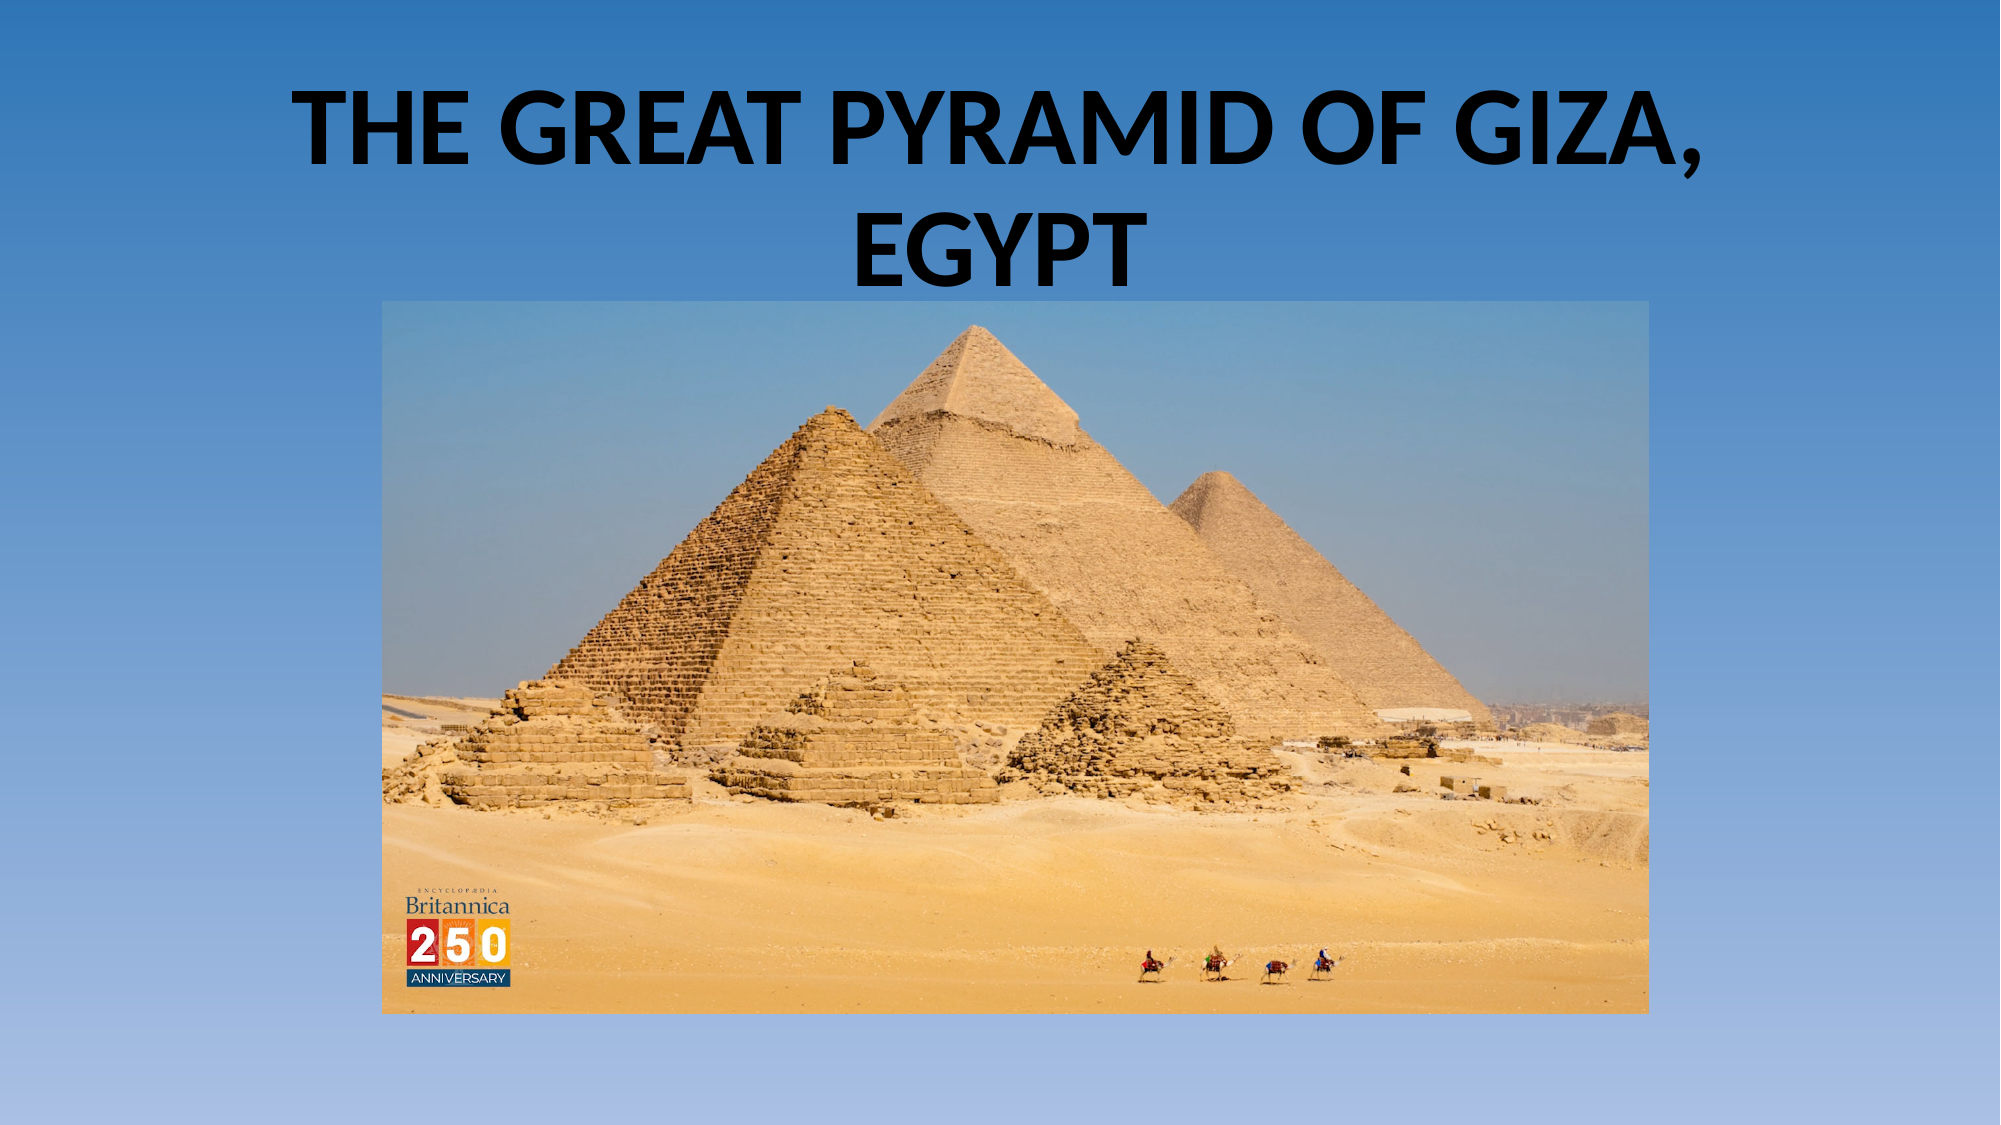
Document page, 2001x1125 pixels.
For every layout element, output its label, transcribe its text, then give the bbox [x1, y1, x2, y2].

picture [382, 301, 1649, 1015]
title THE GREAT PYRAMID OF GIZA, EGYPT [137, 59, 1863, 278]
